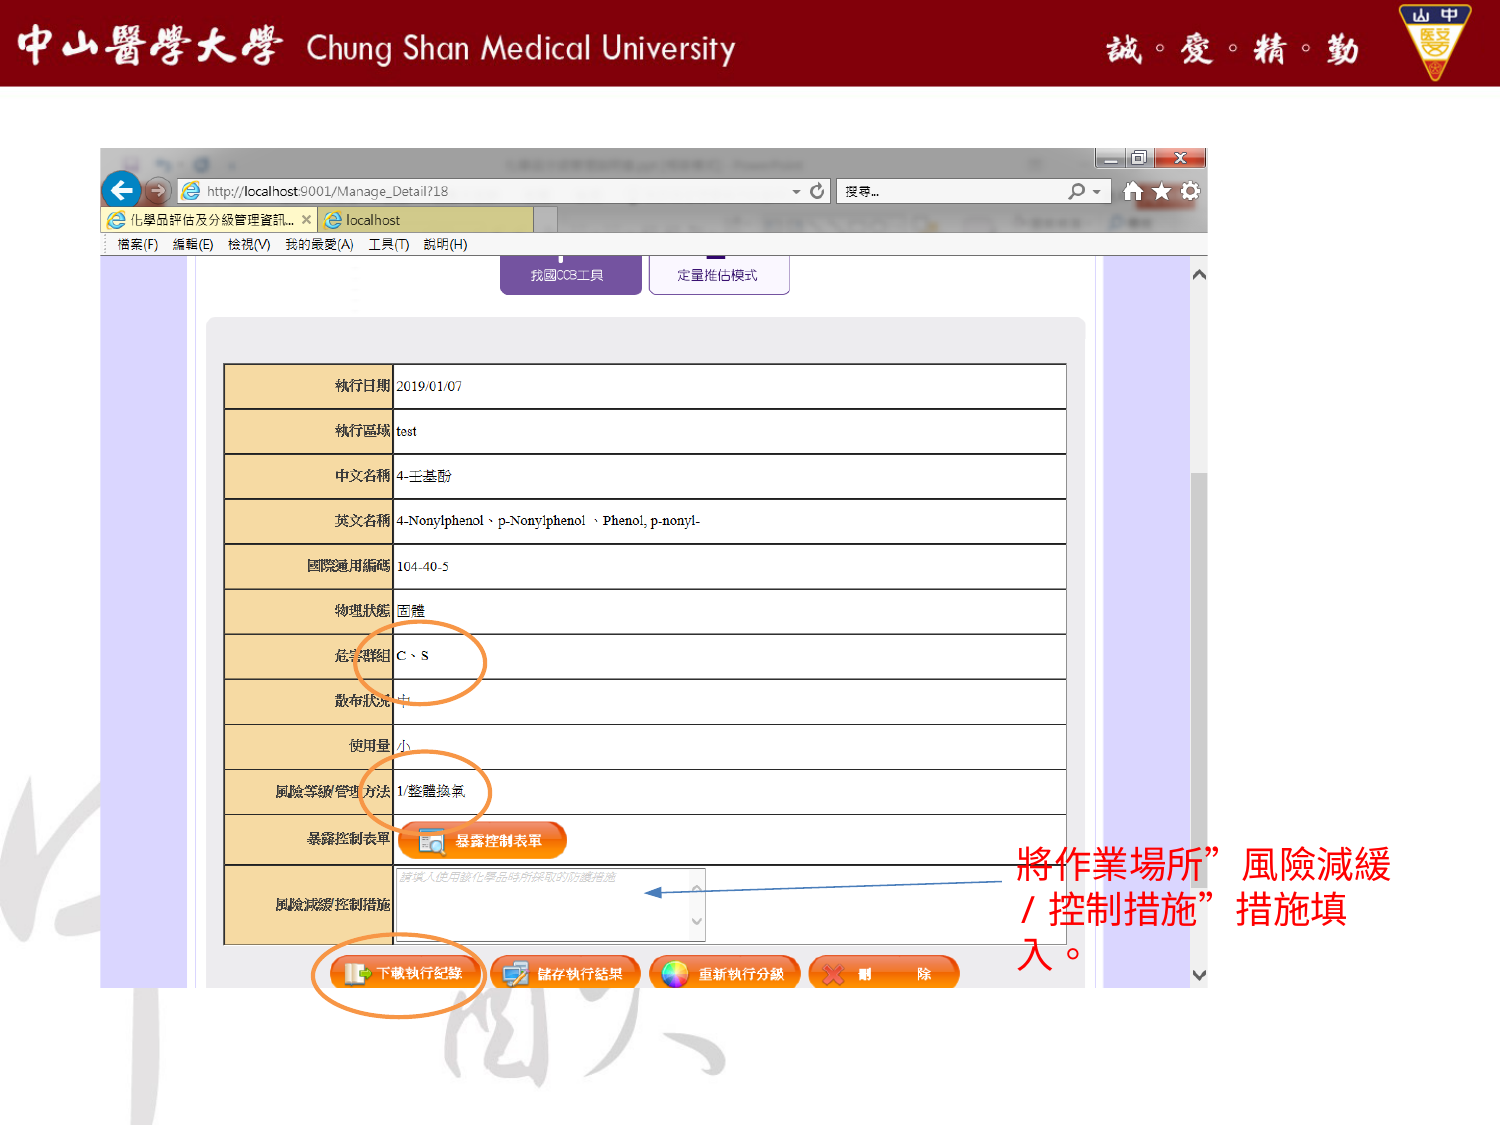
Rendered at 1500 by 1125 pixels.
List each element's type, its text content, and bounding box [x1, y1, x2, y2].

picture [316, 937, 482, 988]
text_box 將作業場所”風險減緩/控制措施”措施填入。 [1002, 834, 1435, 984]
picture [100, 148, 1208, 988]
